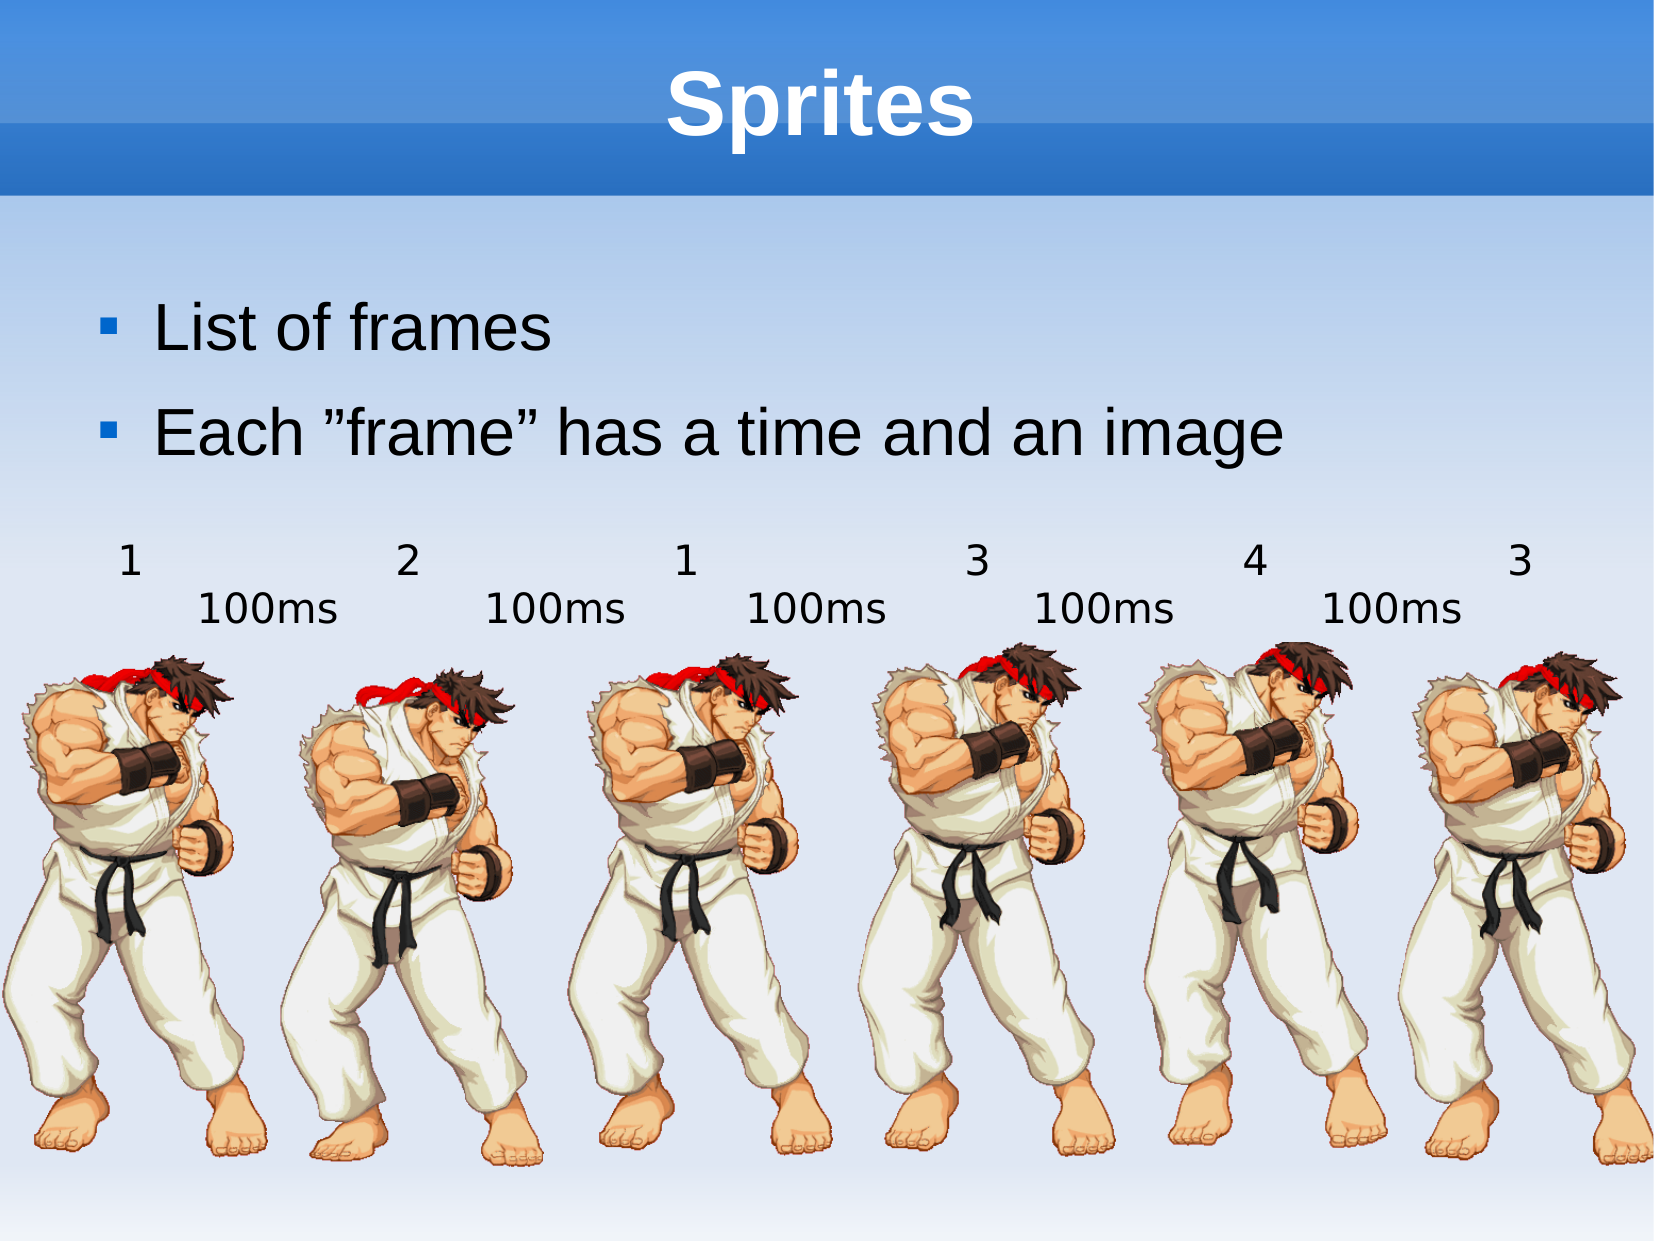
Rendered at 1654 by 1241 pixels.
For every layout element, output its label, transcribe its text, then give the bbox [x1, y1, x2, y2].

list List of frames Each ”frame” has a time and an image [82, 290, 1571, 470]
picture [0, 0, 1654, 528]
title Sprites [76, 0, 1565, 208]
picture [0, 642, 1654, 1241]
text_box 1 2 1 3 4 3 100ms 100ms 100ms 100ms 100ms [0, 528, 1654, 642]
